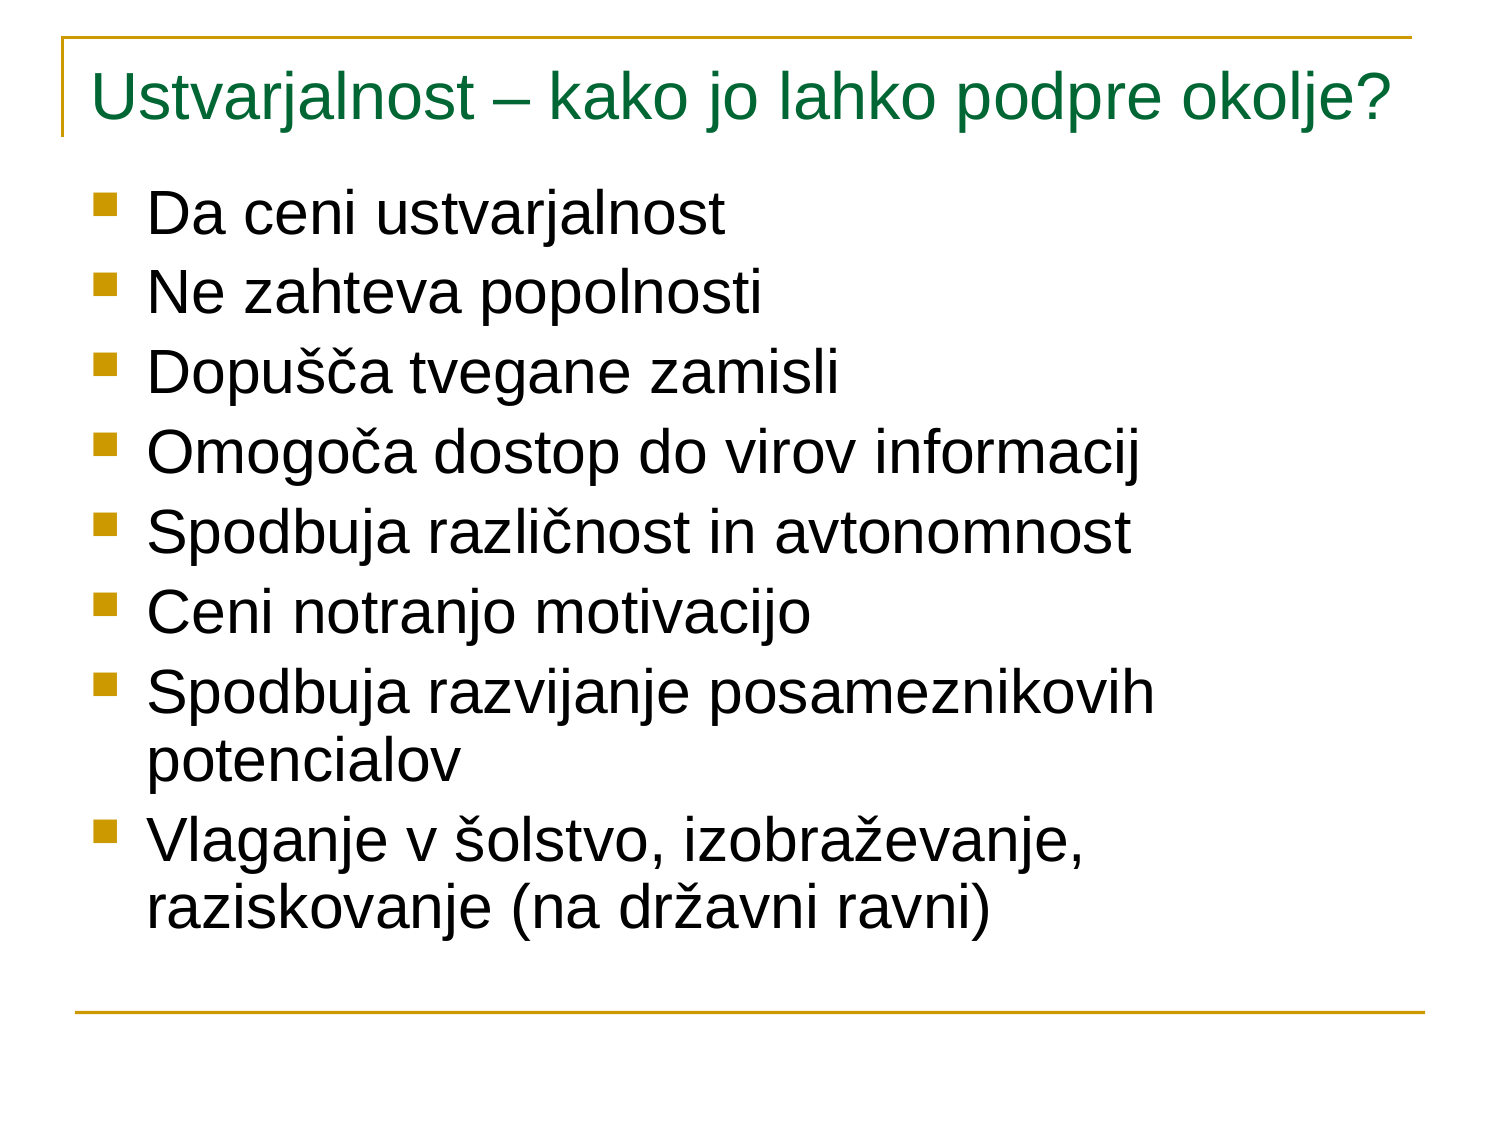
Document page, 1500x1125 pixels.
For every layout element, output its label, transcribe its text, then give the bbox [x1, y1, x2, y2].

title Ustvarjalnost – kako jo lahko podpre okolje? [75, 45, 1425, 172]
list Da ceni ustvarjalnost Ne zahteva popolnosti Dopušča tvegane zamisli Omogoča dostop do virov informacij Spodbuja različnost in avtonomnost Ceni notranjo motivacijo Spodbuja razvijanje posameznikovih potencialov Vlaganje v šolstvo, izobraževanje, raziskovanje (na državni ravni) [75, 172, 1425, 1006]
